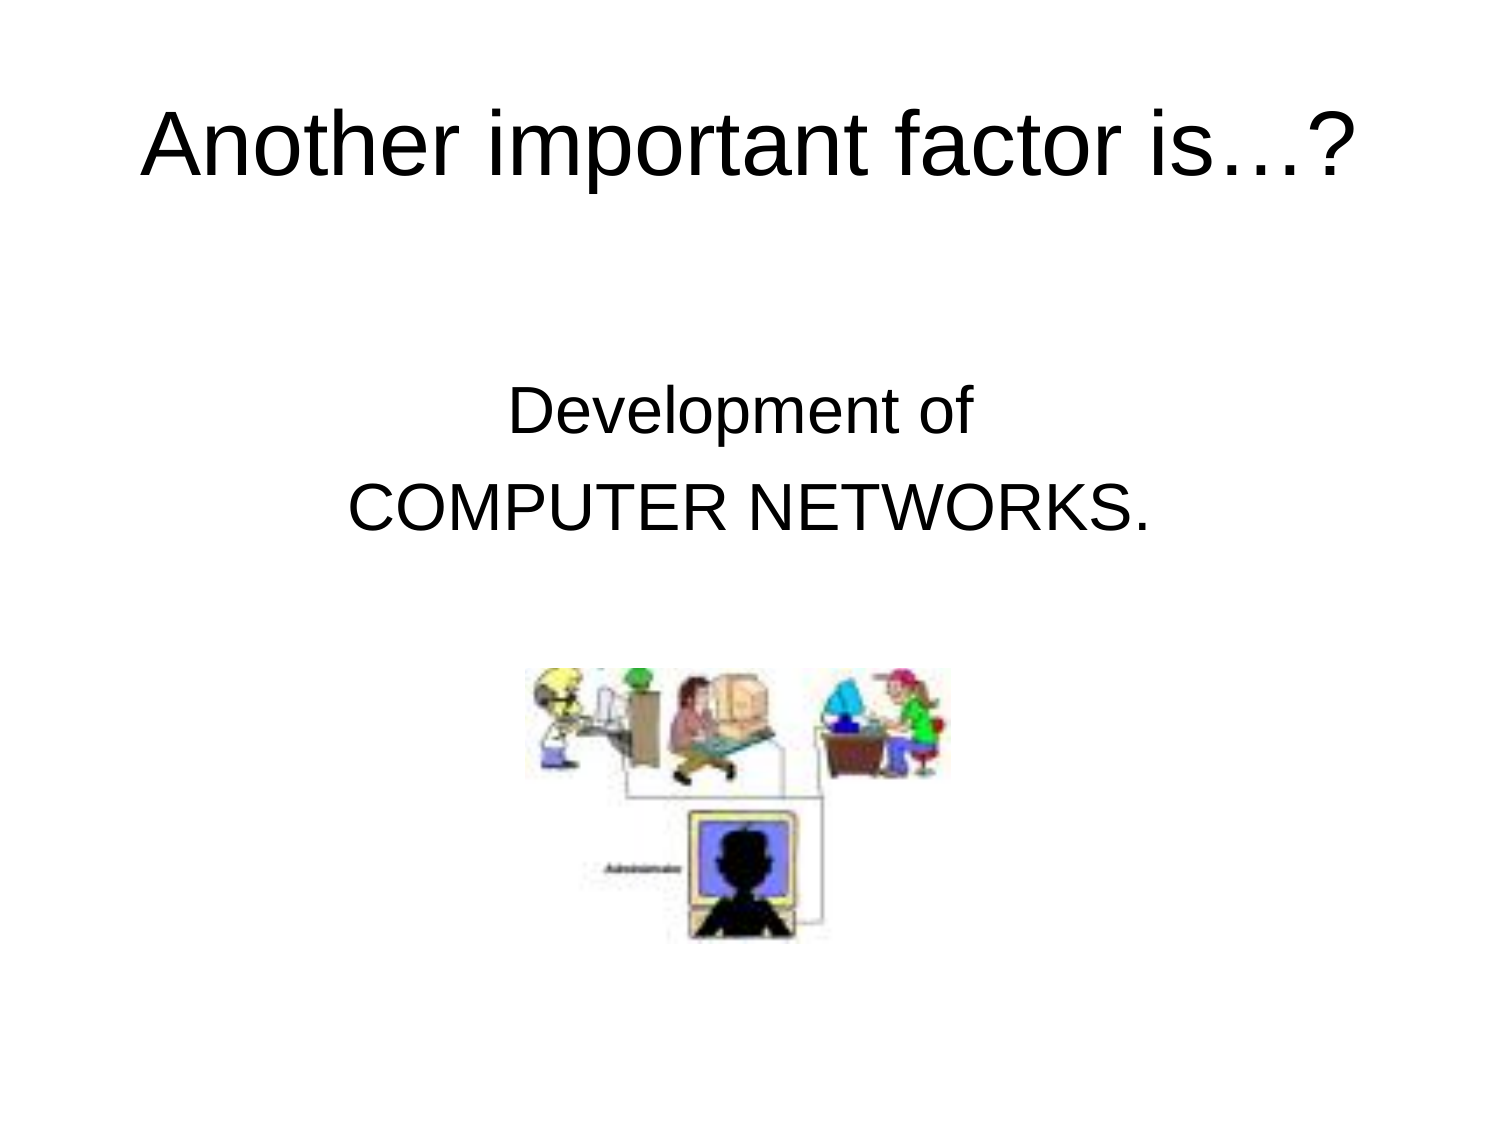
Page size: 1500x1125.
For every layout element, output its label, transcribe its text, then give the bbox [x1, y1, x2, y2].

list Development of COMPUTER NETWORKS. [75, 262, 1425, 1006]
picture [525, 668, 951, 944]
title Another important factor is…? [75, 45, 1425, 233]
